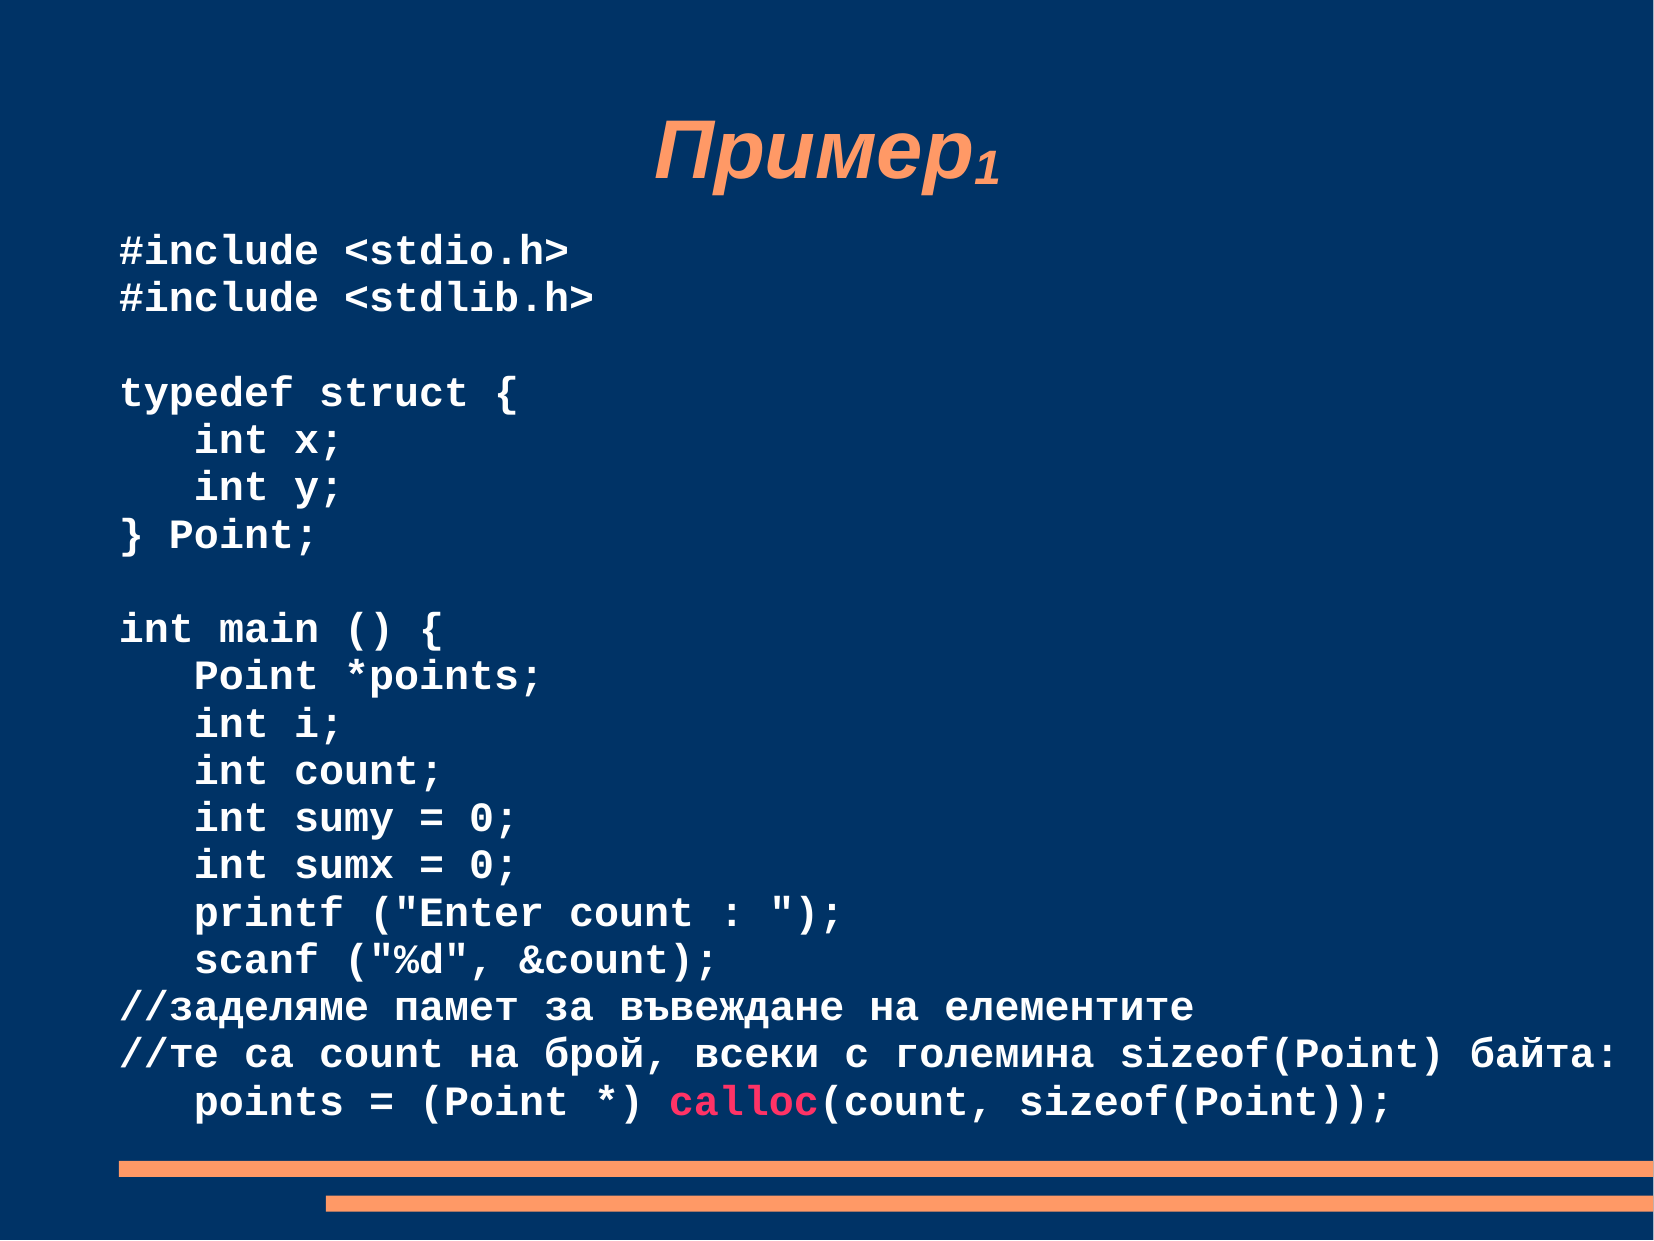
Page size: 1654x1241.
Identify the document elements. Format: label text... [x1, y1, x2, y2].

text_box #include <stdio.h> #include <stdlib.h> typedef struct { int x; int y; } Point; int main () { Point *points; int i; int count; int sumy = 0; int sumx = 0; printf ("Enter count : "); scanf ("%d", &count); //заделяме памет за въвеждане на елементите //те са count на брой, всеки с големина sizeof(Point) байта: points = (Point *) calloc(count, sizeof(Point)); [104, 222, 1636, 1193]
title Пример1 [121, 46, 1534, 222]
